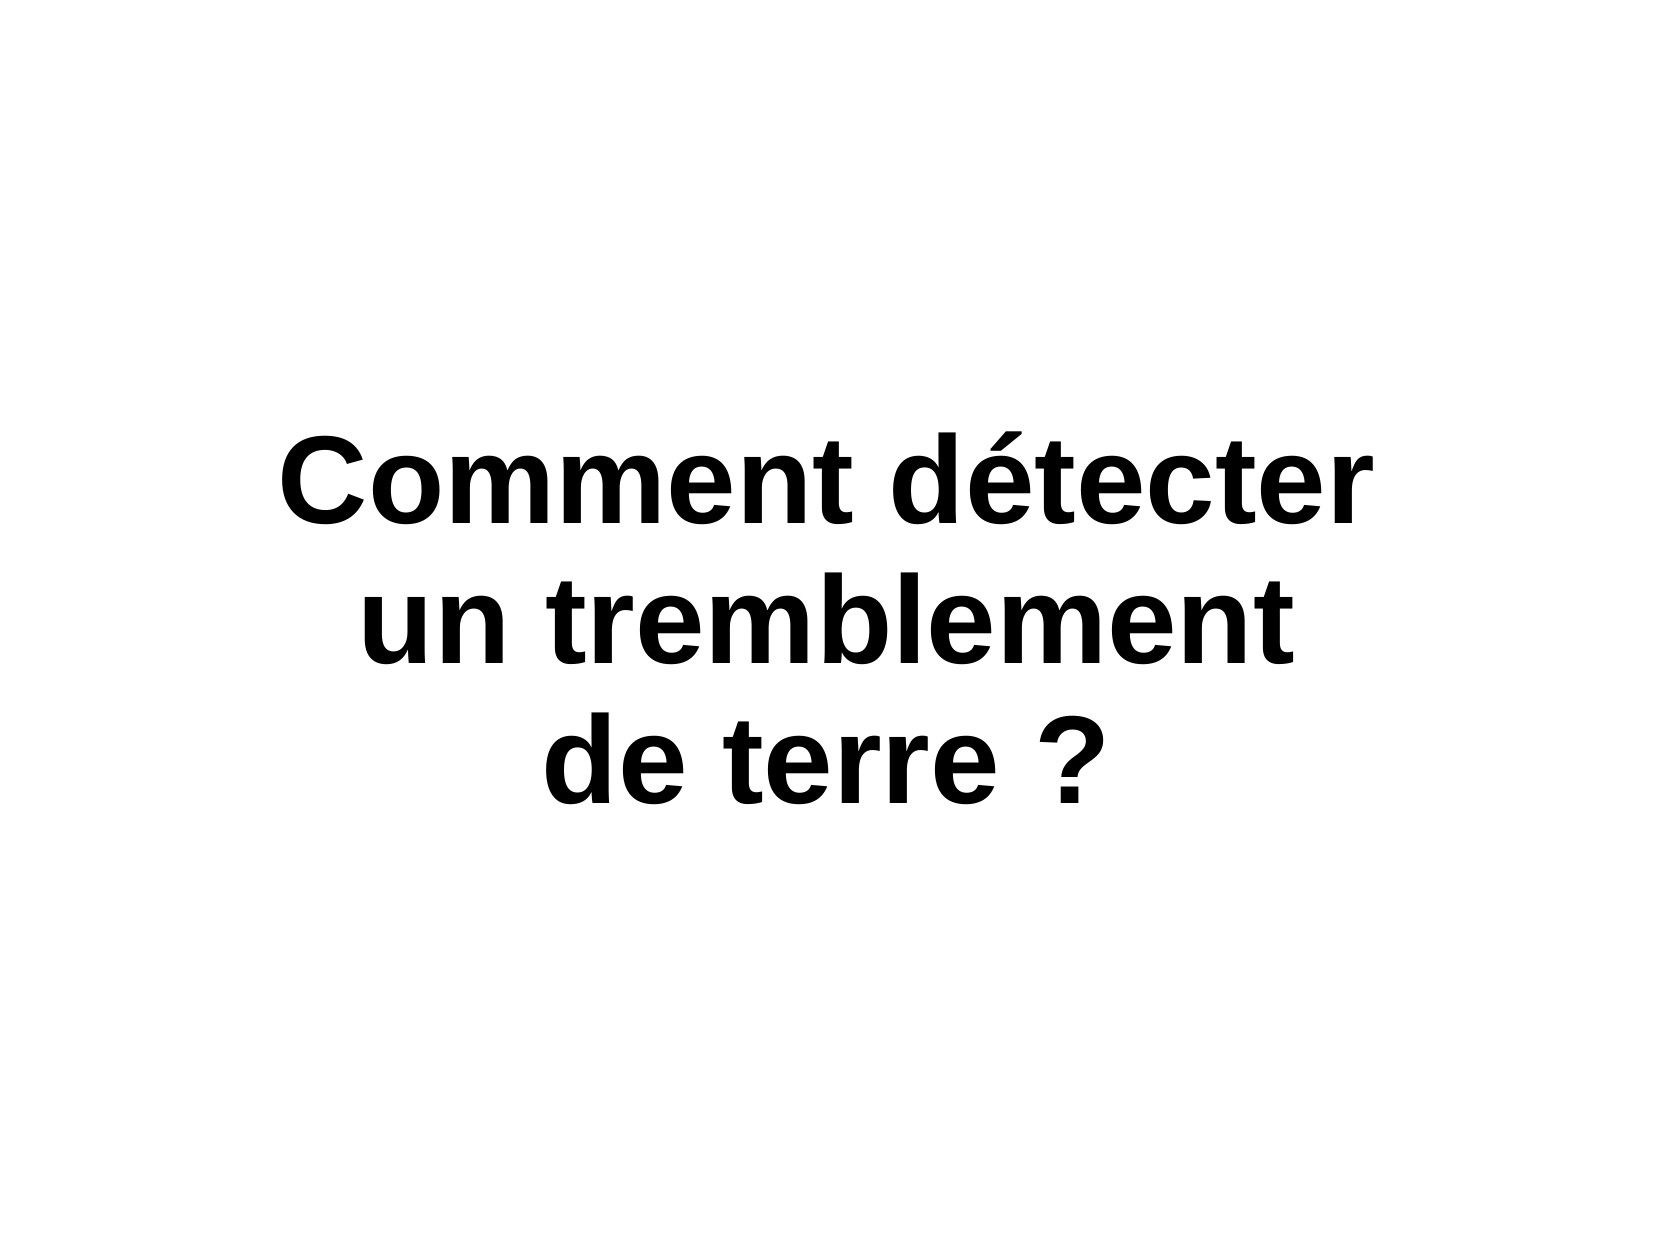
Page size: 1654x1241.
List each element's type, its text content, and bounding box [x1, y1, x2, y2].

title Comment détecter un tremblement de terre ? [82, 379, 1571, 861]
